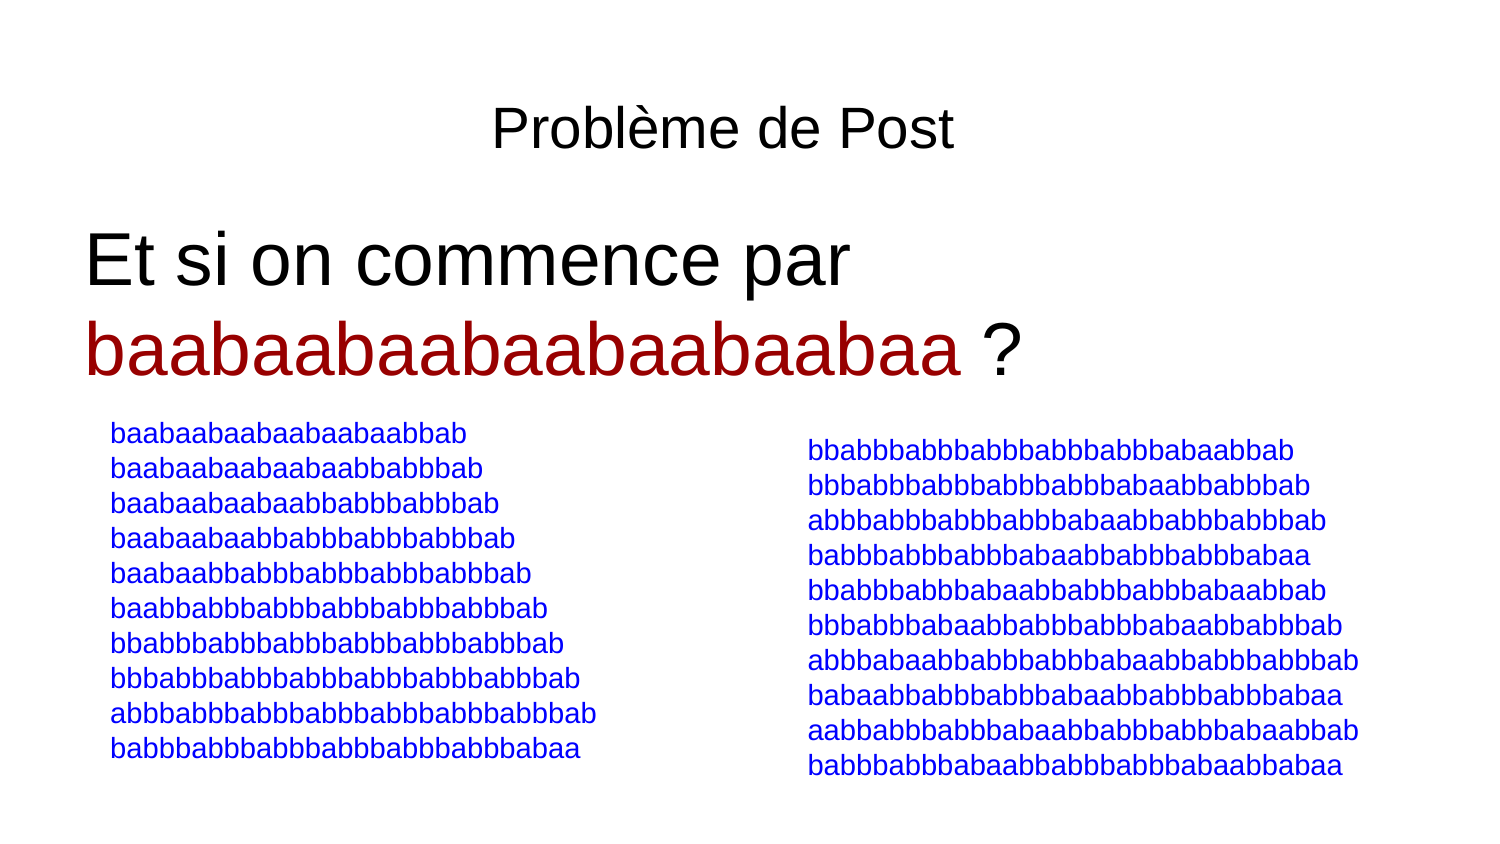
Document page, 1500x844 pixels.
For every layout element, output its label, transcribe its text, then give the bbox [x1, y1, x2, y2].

title Problème de Post [476, 75, 1024, 170]
text_box baabaabaabaabaabaabbab baabaabaabaabaabbabbbab baabaabaabaabbabbbabbbab baabaabaabbabbbabbbabbbab baabaabbabbbabbbabbbabbbab baabbabbbabbbabbbabbbabbbab bbabbbabbbabbbabbbabbbabbbab bbbabbbabbbabbbabbbabbbabbbab abbbabbbabbbabbbabbbabbbabbbab babbbabbbabbbabbbabbbabbbabaa [95, 399, 719, 781]
text_box bbabbbabbbabbbabbbabbbabaabbab bbbabbbabbbabbbabbbabaabbabbbab abbbabbbabbbabbbabaabbabbbabbbab babbbabbbabbbabaabbabbbabbbabaa bbabbbabbbabaabbabbbabbbabaabbab bbbabbbabaabbabbbabbbabaabbabbbab abbbabaabbabbbabbbabaabbabbbabbbab babaabbabbbabbbabaabbabbbabbbabaa aabbabbbabbbabaabbabbbabbbabaabbab babbbabbbabaabbabbbabbbabaabbabaa [792, 416, 1416, 798]
text_box Et si on commence par baabaabaabaabaabaabaa ? [69, 195, 1431, 373]
